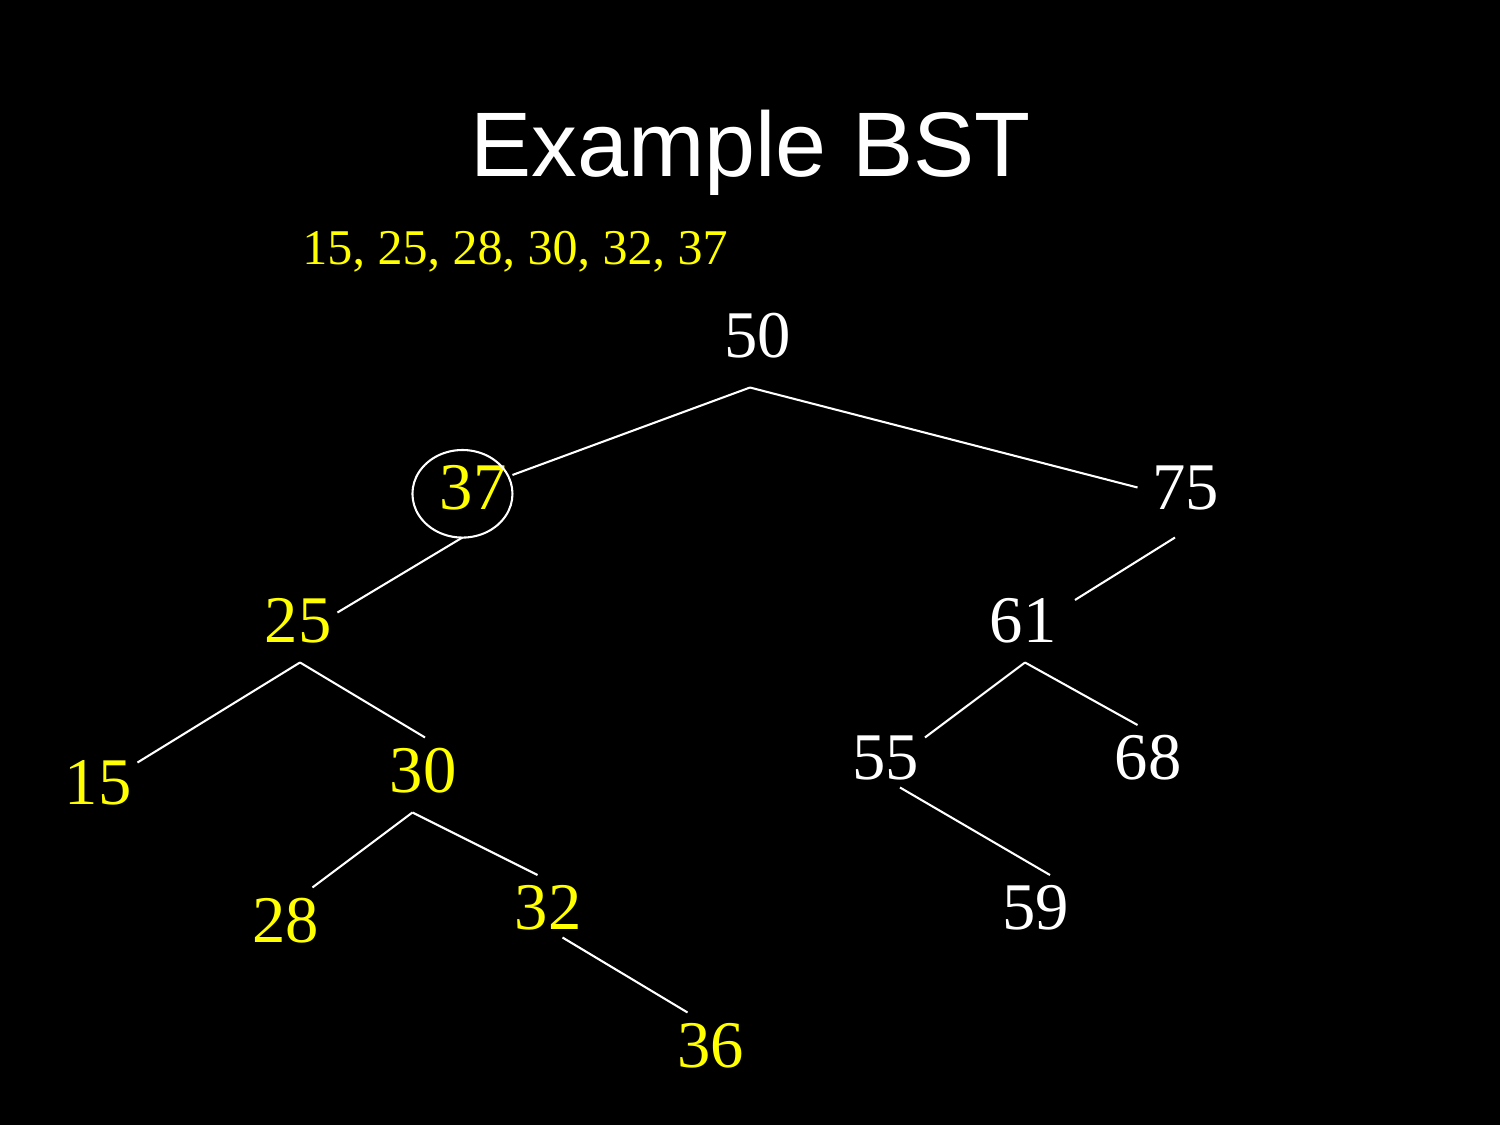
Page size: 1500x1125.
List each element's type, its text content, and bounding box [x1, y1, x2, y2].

text_box 61 [975, 574, 1072, 665]
title Example BST [22, 50, 1480, 240]
text_box 55 [837, 712, 935, 802]
text_box 37 [425, 526, 433, 532]
text_box 28 [237, 874, 335, 965]
text_box 68 [1100, 712, 1197, 802]
text_box 25 [250, 574, 347, 665]
text_box 32 [500, 862, 597, 952]
text_box 36 [662, 999, 760, 1090]
text_box 37 [425, 452, 511, 532]
text_box 15, 25, 28, 30, 32, 37 [287, 212, 743, 284]
text_box 15 [50, 737, 147, 827]
text_box 50 [709, 290, 807, 381]
text_box 75 [1137, 442, 1235, 532]
text_box 37 [425, 442, 522, 532]
text_box 30 [375, 724, 472, 815]
text_box 59 [987, 862, 1085, 952]
